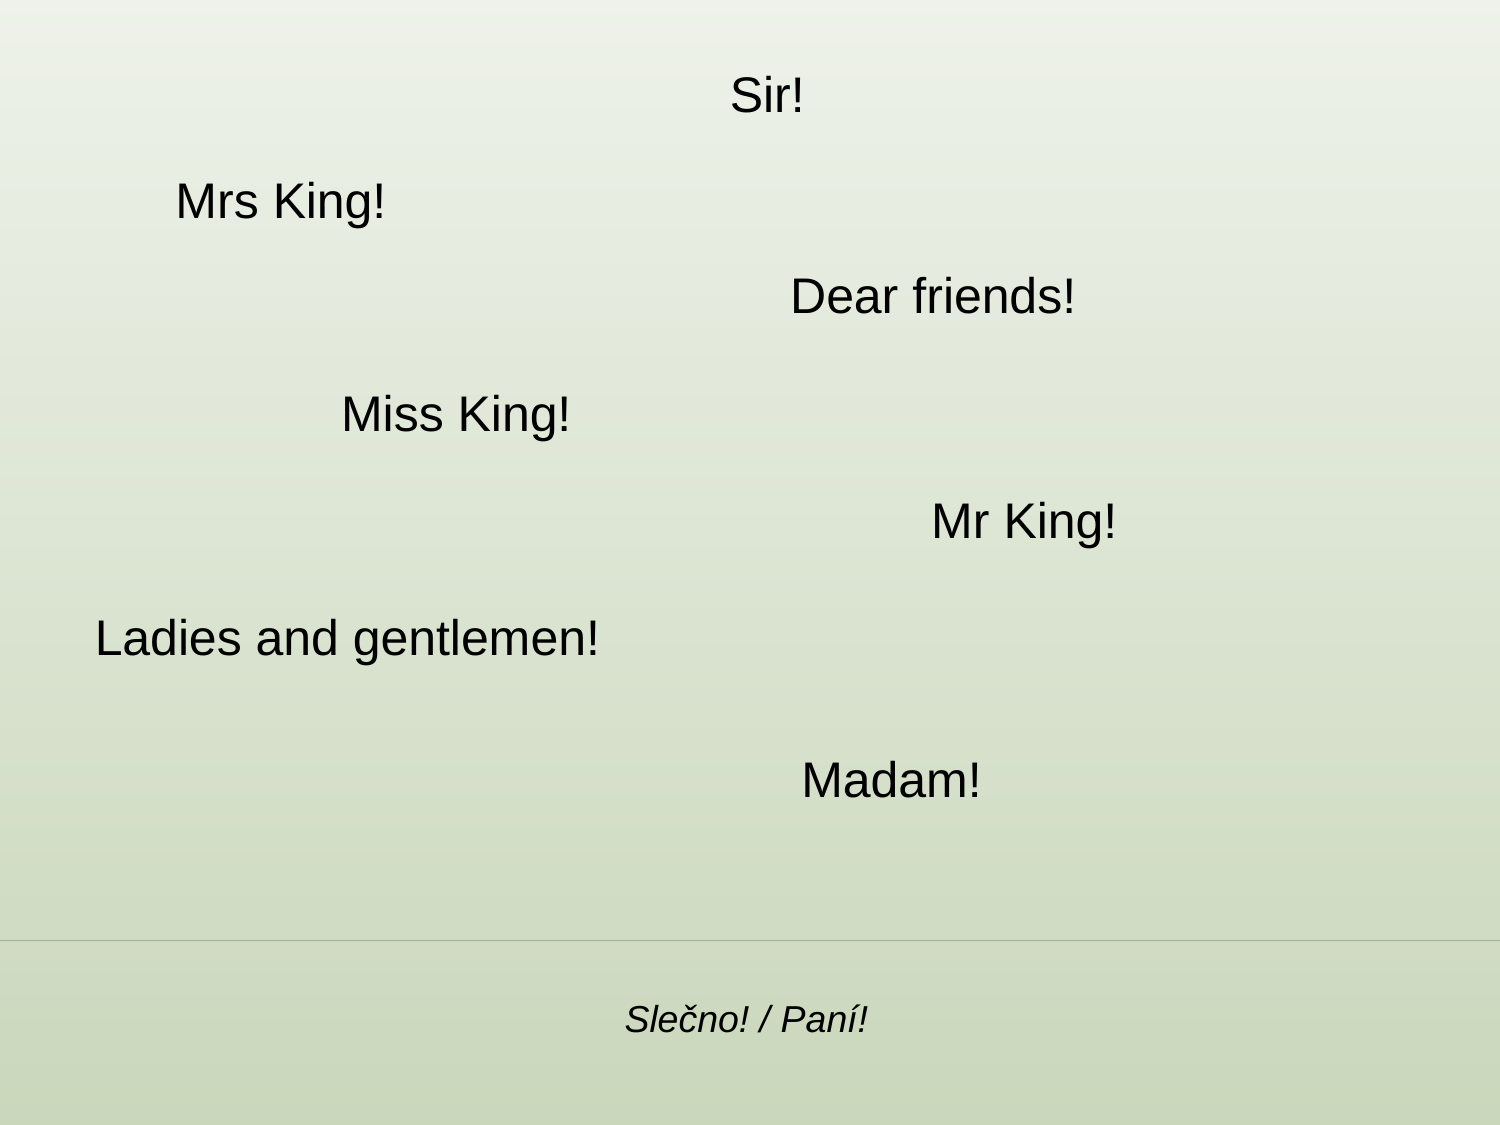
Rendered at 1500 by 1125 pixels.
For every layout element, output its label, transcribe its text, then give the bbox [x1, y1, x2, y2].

text_box Ladies and gentlemen! [80, 597, 616, 674]
text_box Slečno! / Paní! [609, 987, 884, 1049]
text_box Miss King! [326, 373, 587, 449]
text_box Madam! [786, 739, 997, 816]
text_box Mrs King! [160, 160, 402, 237]
text_box Mr King! [916, 481, 1133, 557]
text_box Dear friends! [775, 255, 1092, 331]
text_box Sir! [715, 54, 820, 131]
